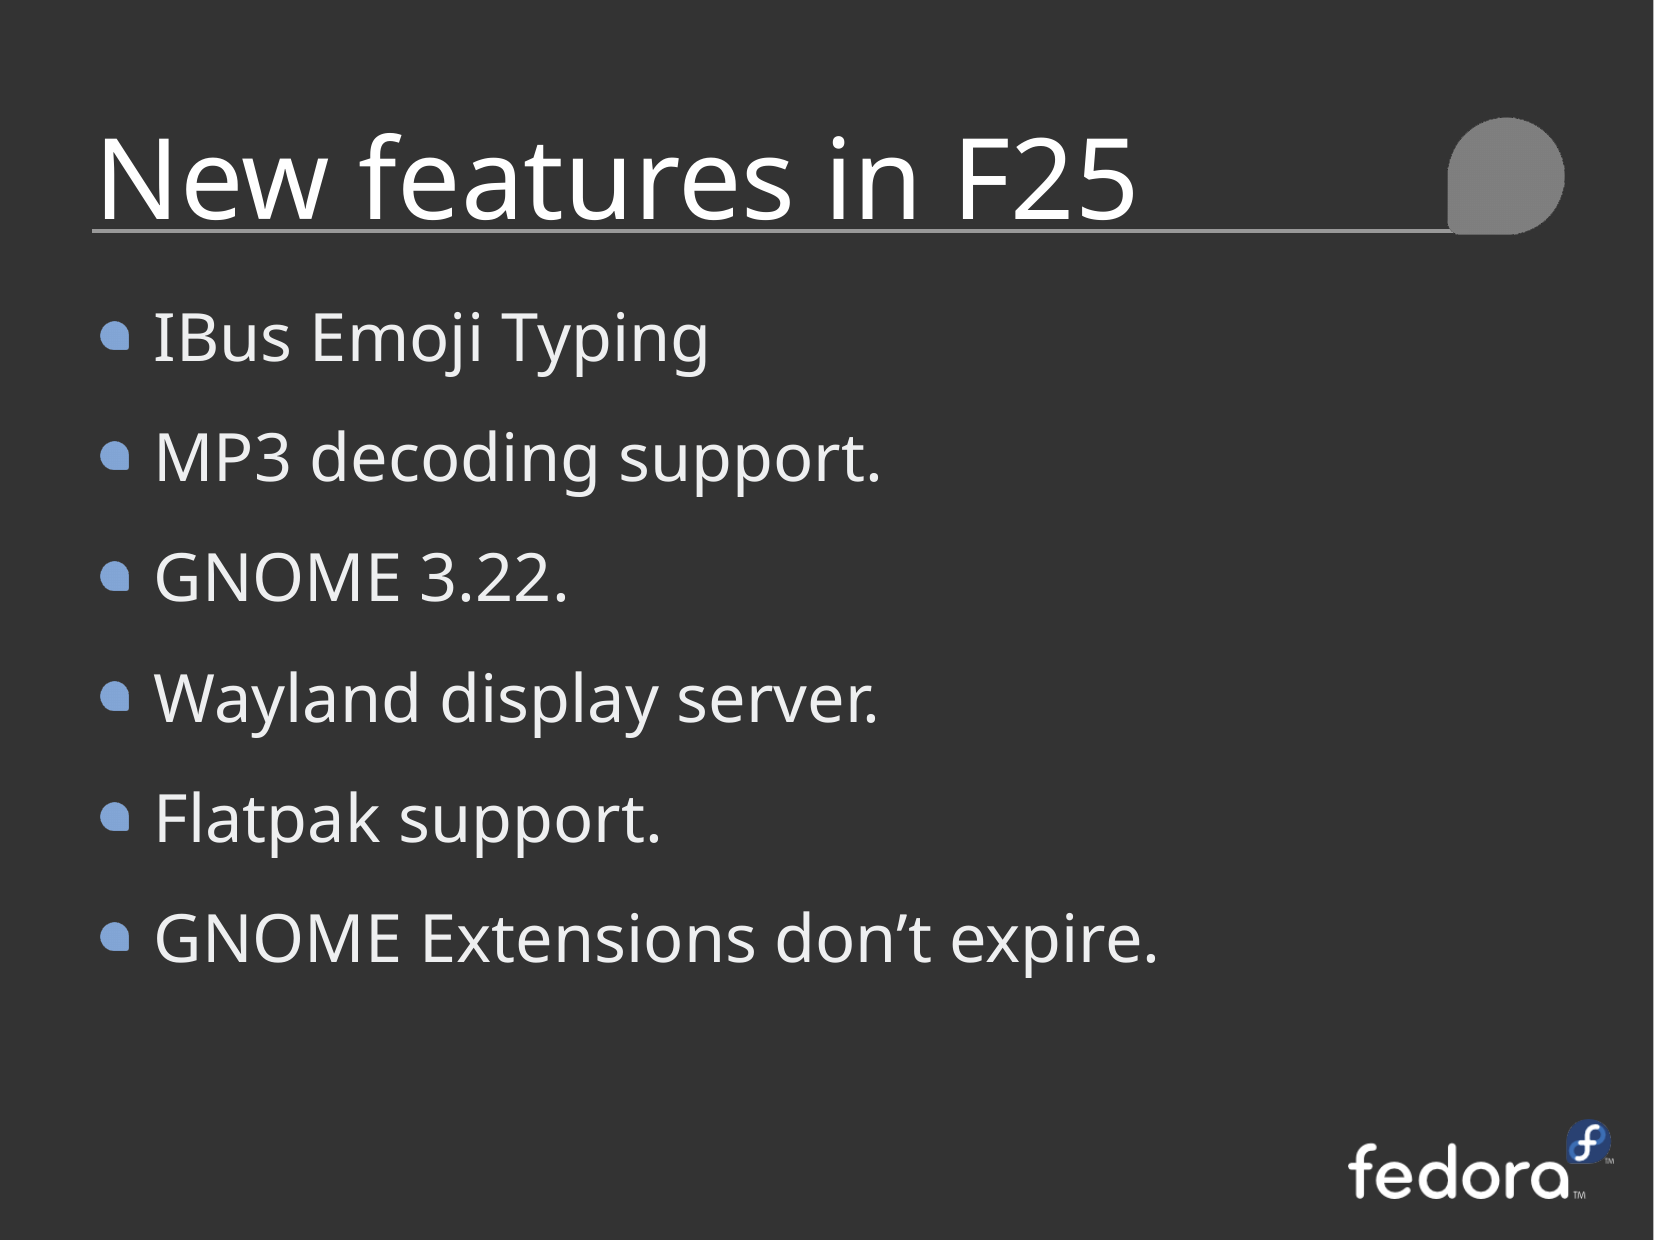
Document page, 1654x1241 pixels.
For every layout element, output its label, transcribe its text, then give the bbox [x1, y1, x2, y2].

picture [1447, 117, 1565, 235]
title New features in F25 [94, 100, 1426, 251]
picture [1348, 1119, 1614, 1199]
list IBus Emoji Typing MP3 decoding support. GNOME 3.22. Wayland display server. Flatpak support. GNOME Extensions don’t expire. [82, 290, 1571, 1094]
